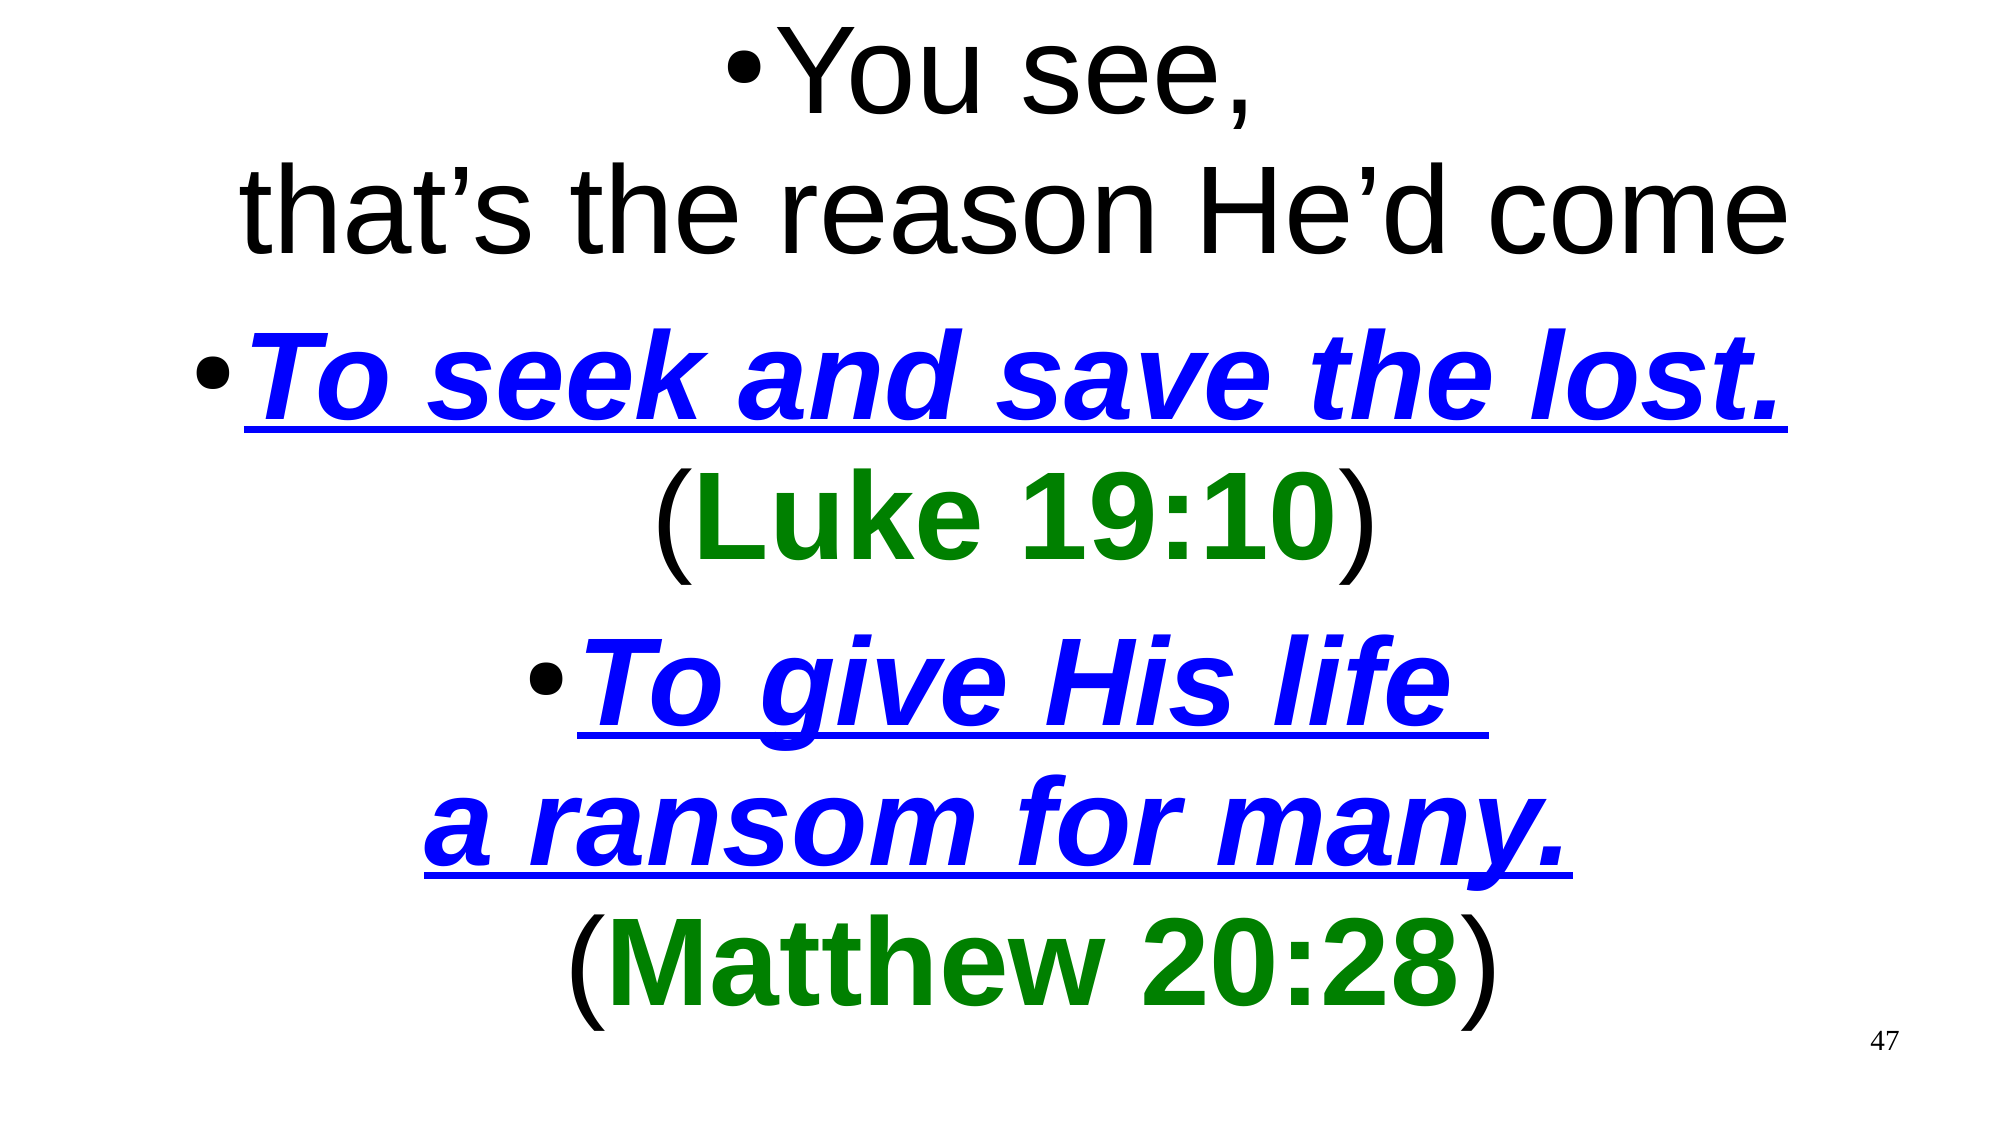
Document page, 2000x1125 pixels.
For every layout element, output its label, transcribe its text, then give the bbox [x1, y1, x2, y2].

list You see, that’s the reason He’d come To seek and save the lost. (Luke 19:10) To give His life a ransom for many. (Matthew 20:28) [0, 0, 1996, 1123]
